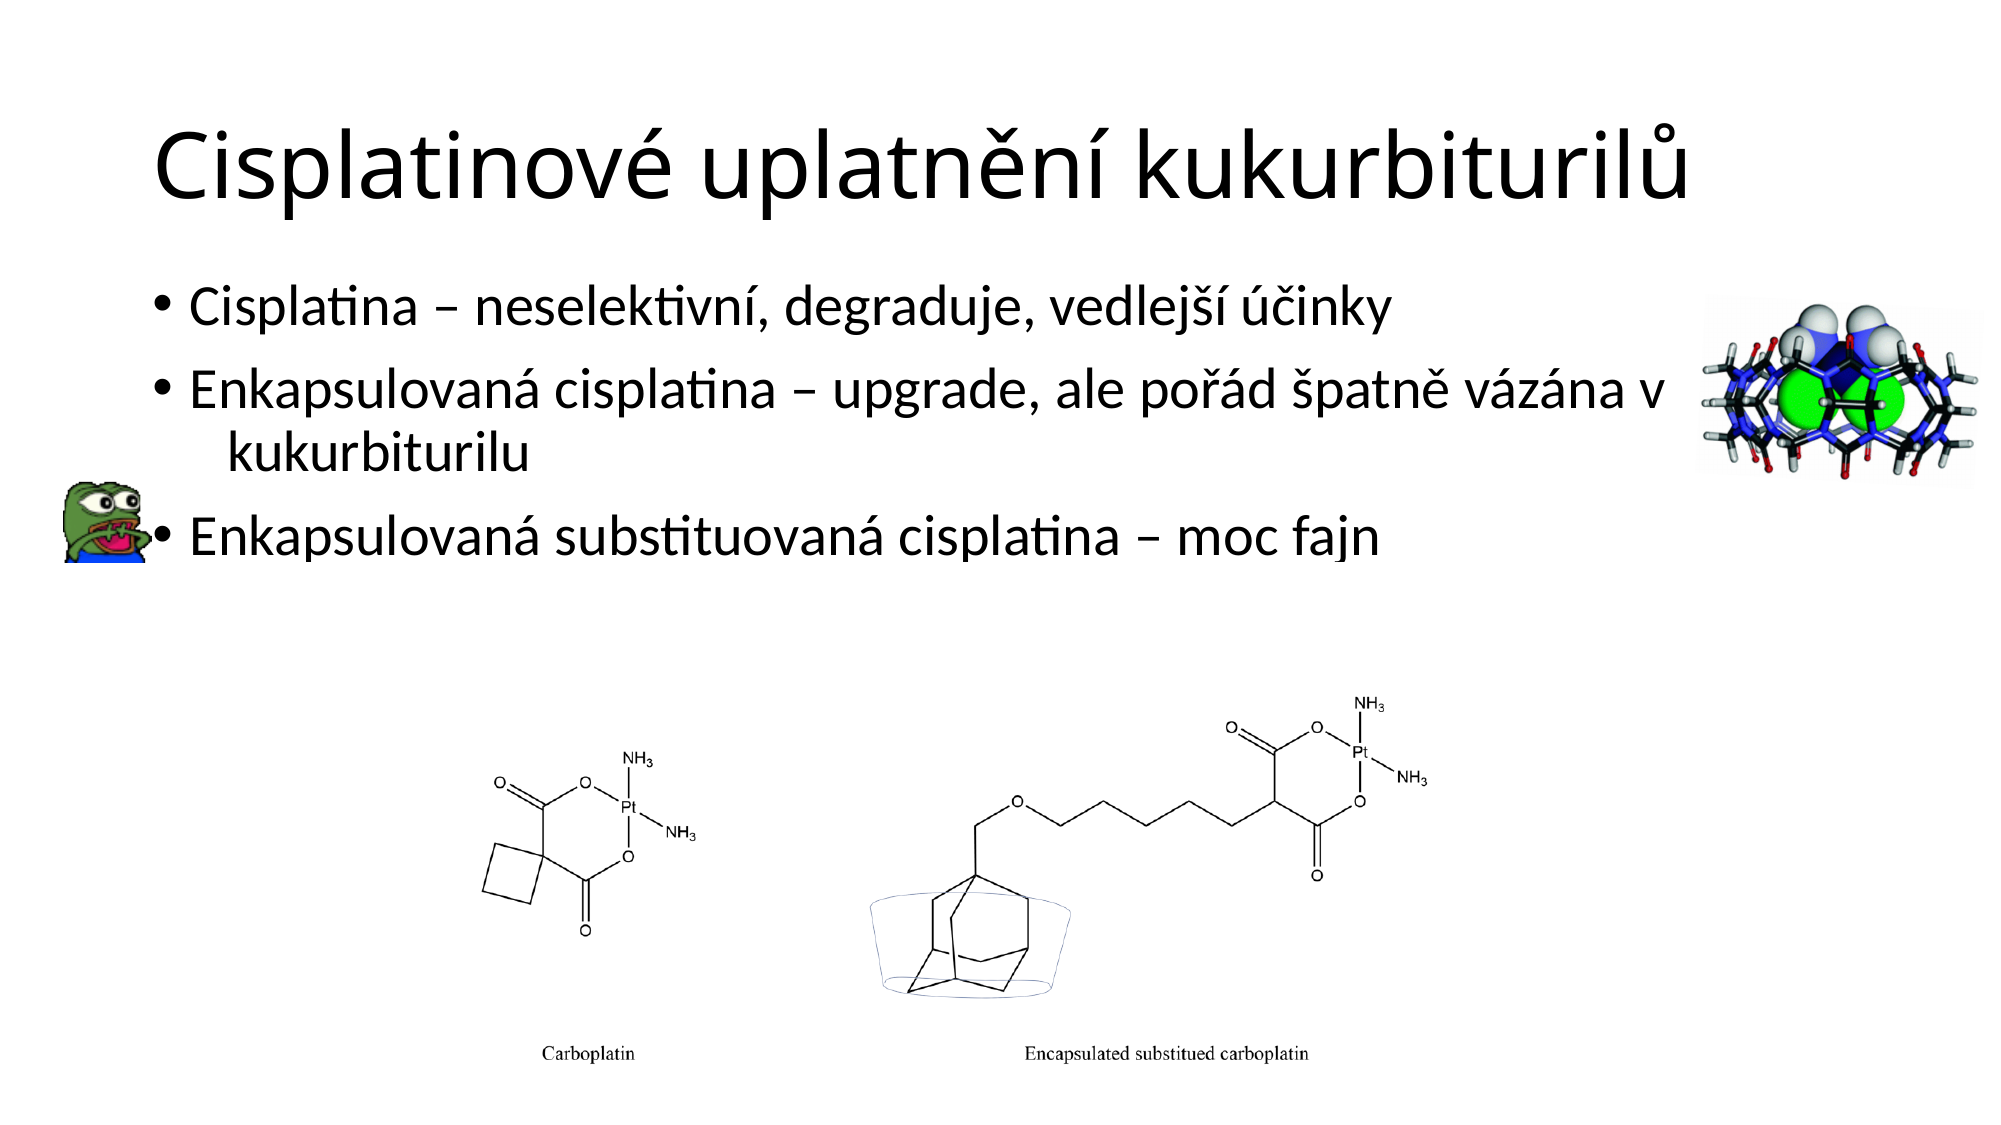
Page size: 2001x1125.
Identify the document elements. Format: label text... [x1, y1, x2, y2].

picture [1695, 294, 1984, 489]
picture [205, 562, 1696, 1125]
title Cisplatinové uplatnění kukurbiturilů [137, 59, 1863, 267]
picture [63, 474, 152, 563]
list Cisplatina – neselektivní, degraduje, vedlejší účinky Enkapsulovaná cisplatina – upgrade, ale pořád špatně vázána v kukurbiturilu Enkapsulovaná substituovaná cisplatina – moc fajn [137, 267, 1863, 982]
